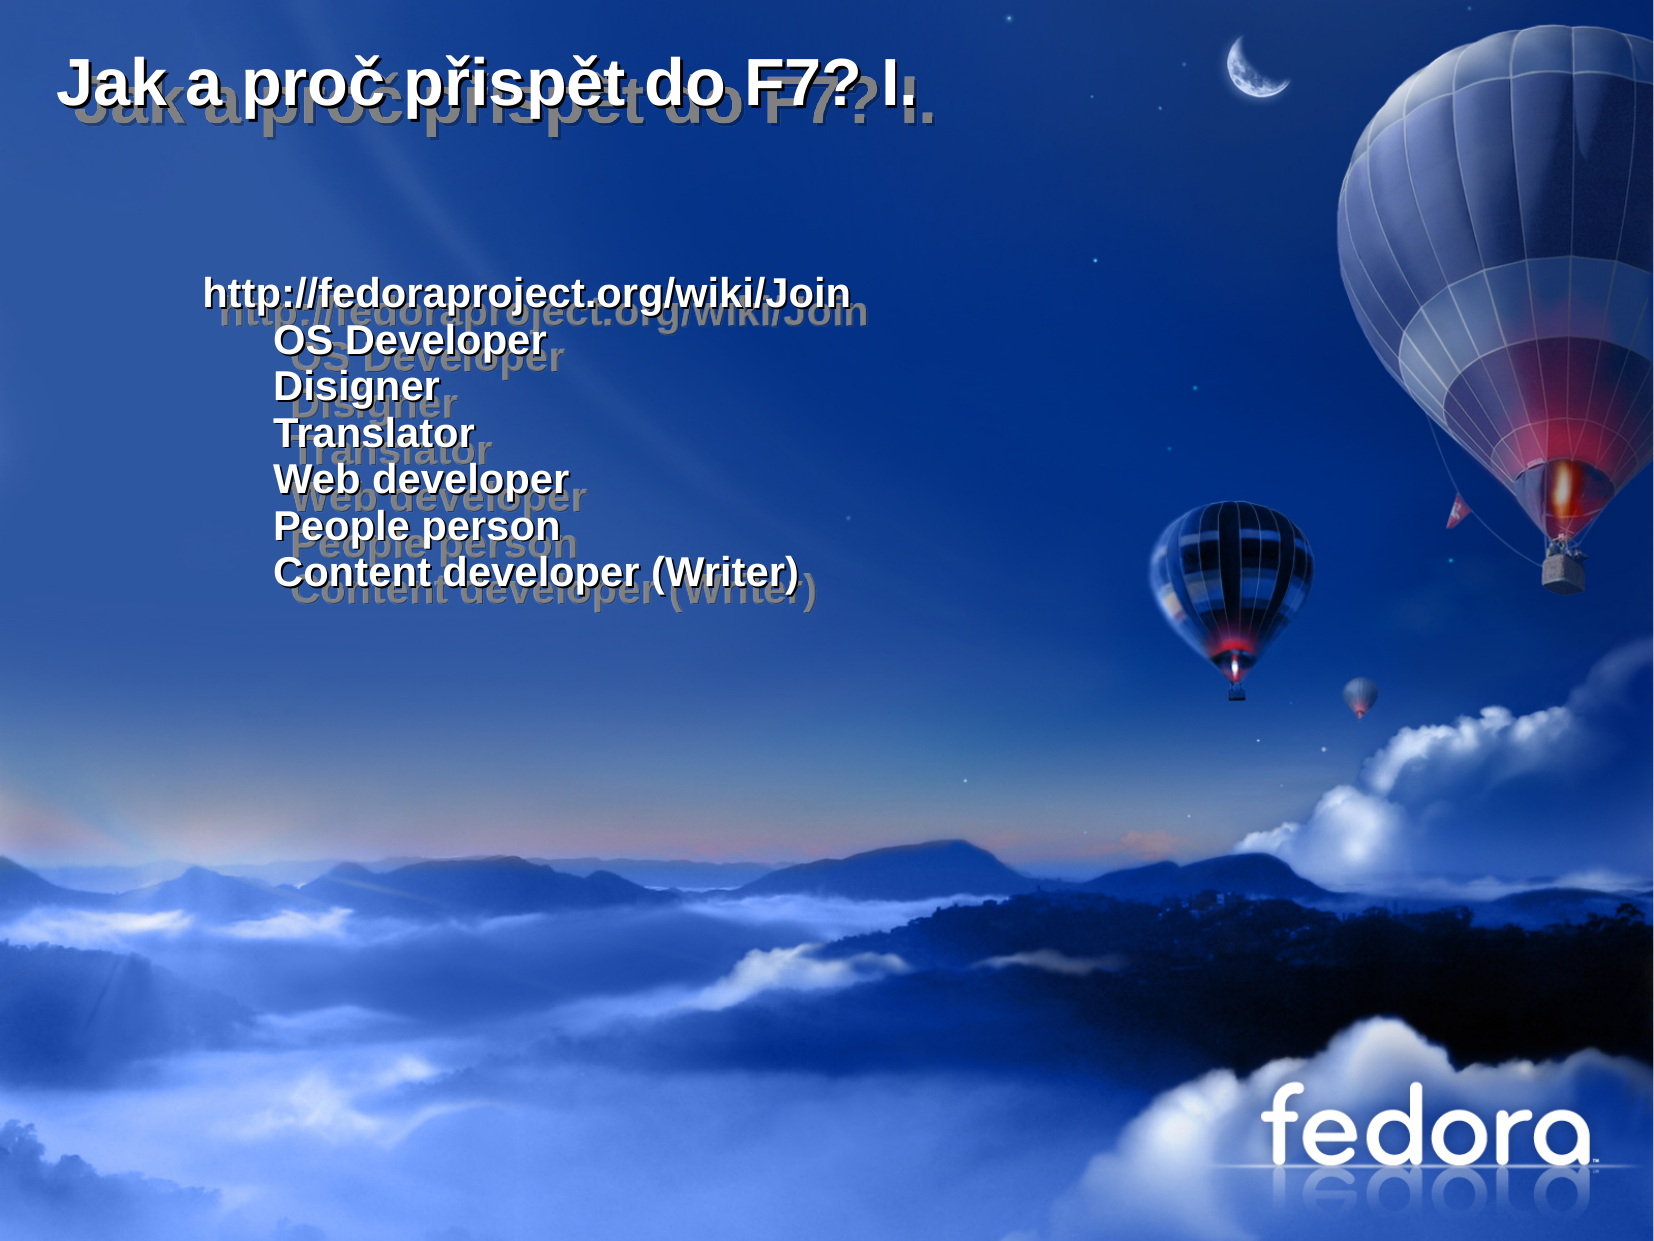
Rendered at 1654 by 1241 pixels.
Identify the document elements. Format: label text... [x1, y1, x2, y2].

text_box Jak a proč přispět do F7? I. [41, 37, 1613, 154]
text_box http://fedoraproject.org/wiki/Join OS Developer Disigner Translator Web developer People person Content developer (Writer) [187, 262, 1538, 721]
picture [0, 0, 1654, 1241]
